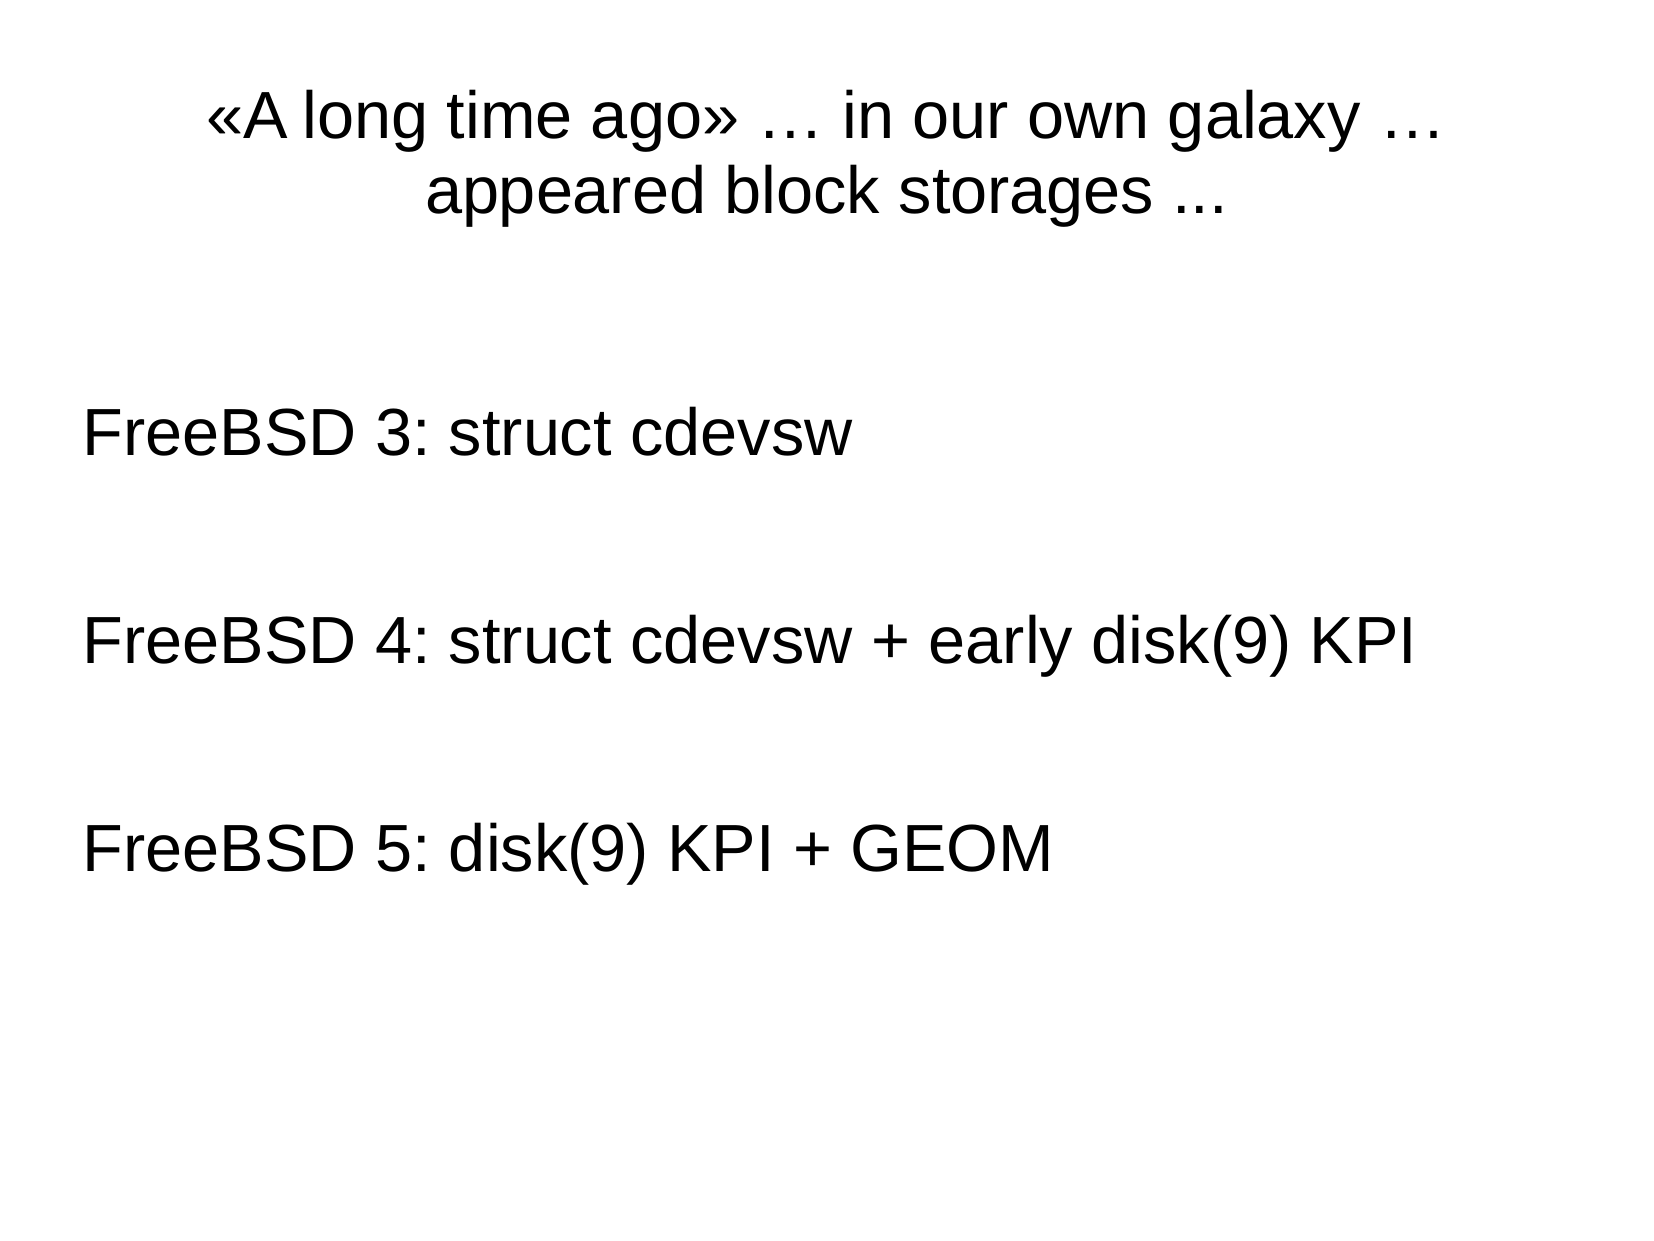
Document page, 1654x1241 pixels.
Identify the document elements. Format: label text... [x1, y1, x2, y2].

title «A long time ago» … in our own galaxy … appeared block storages ... [82, 49, 1571, 257]
list FreeBSD 3: struct cdevsw FreeBSD 4: struct cdevsw + early disk(9) KPI FreeBSD 5: disk(9) KPI + GEOM [82, 290, 1571, 1109]
